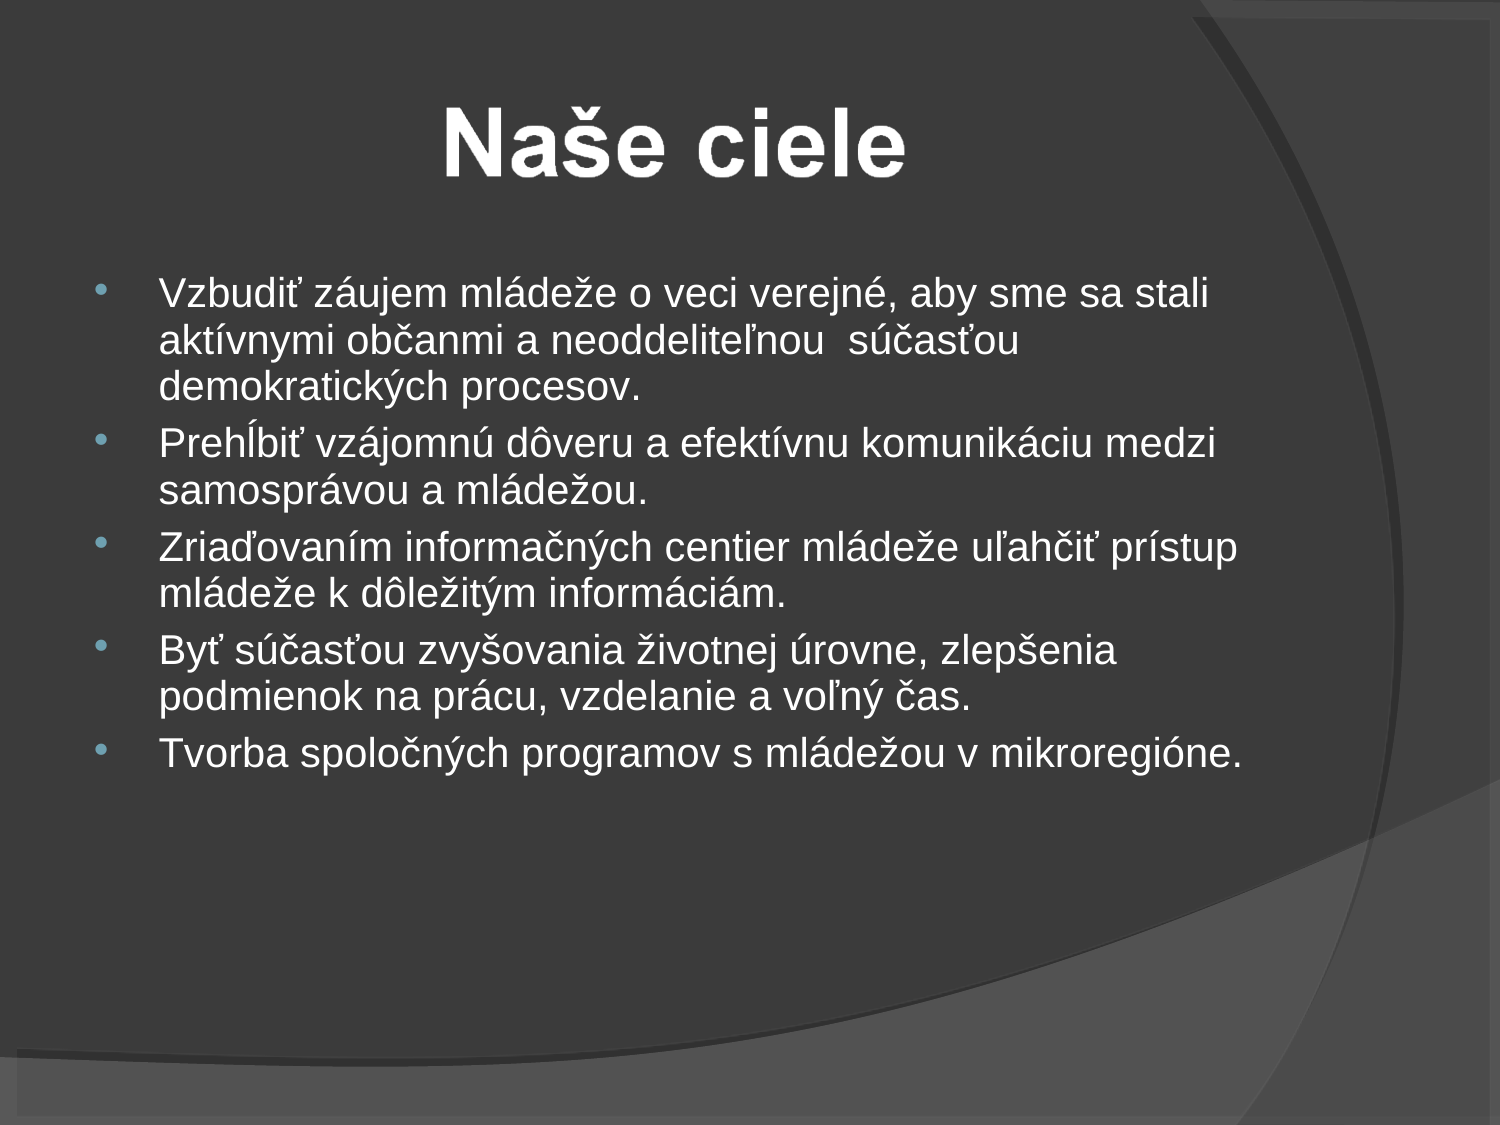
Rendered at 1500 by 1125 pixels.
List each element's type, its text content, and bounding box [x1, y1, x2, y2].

text_box [59, 46, 1287, 237]
list Vzbudiť záujem mládeže o veci verejné, aby sme sa stali aktívnymi občanmi a neoddeliteľnou súčasťou demokratických procesov. Prehĺbiť vzájomnú dôveru a efektívnu komunikáciu medzi samosprávou a mládežou. Zriaďovaním informačných centier mládeže uľahčiť prístup mládeže k dôležitým informáciám. Byť súčasťou zvyšovania životnej úrovne, zlepšenia podmienok na prácu, vzdelanie a voľný čas. Tvorba spoločných programov s mládežou v mikroregióne. [74, 262, 1300, 1044]
